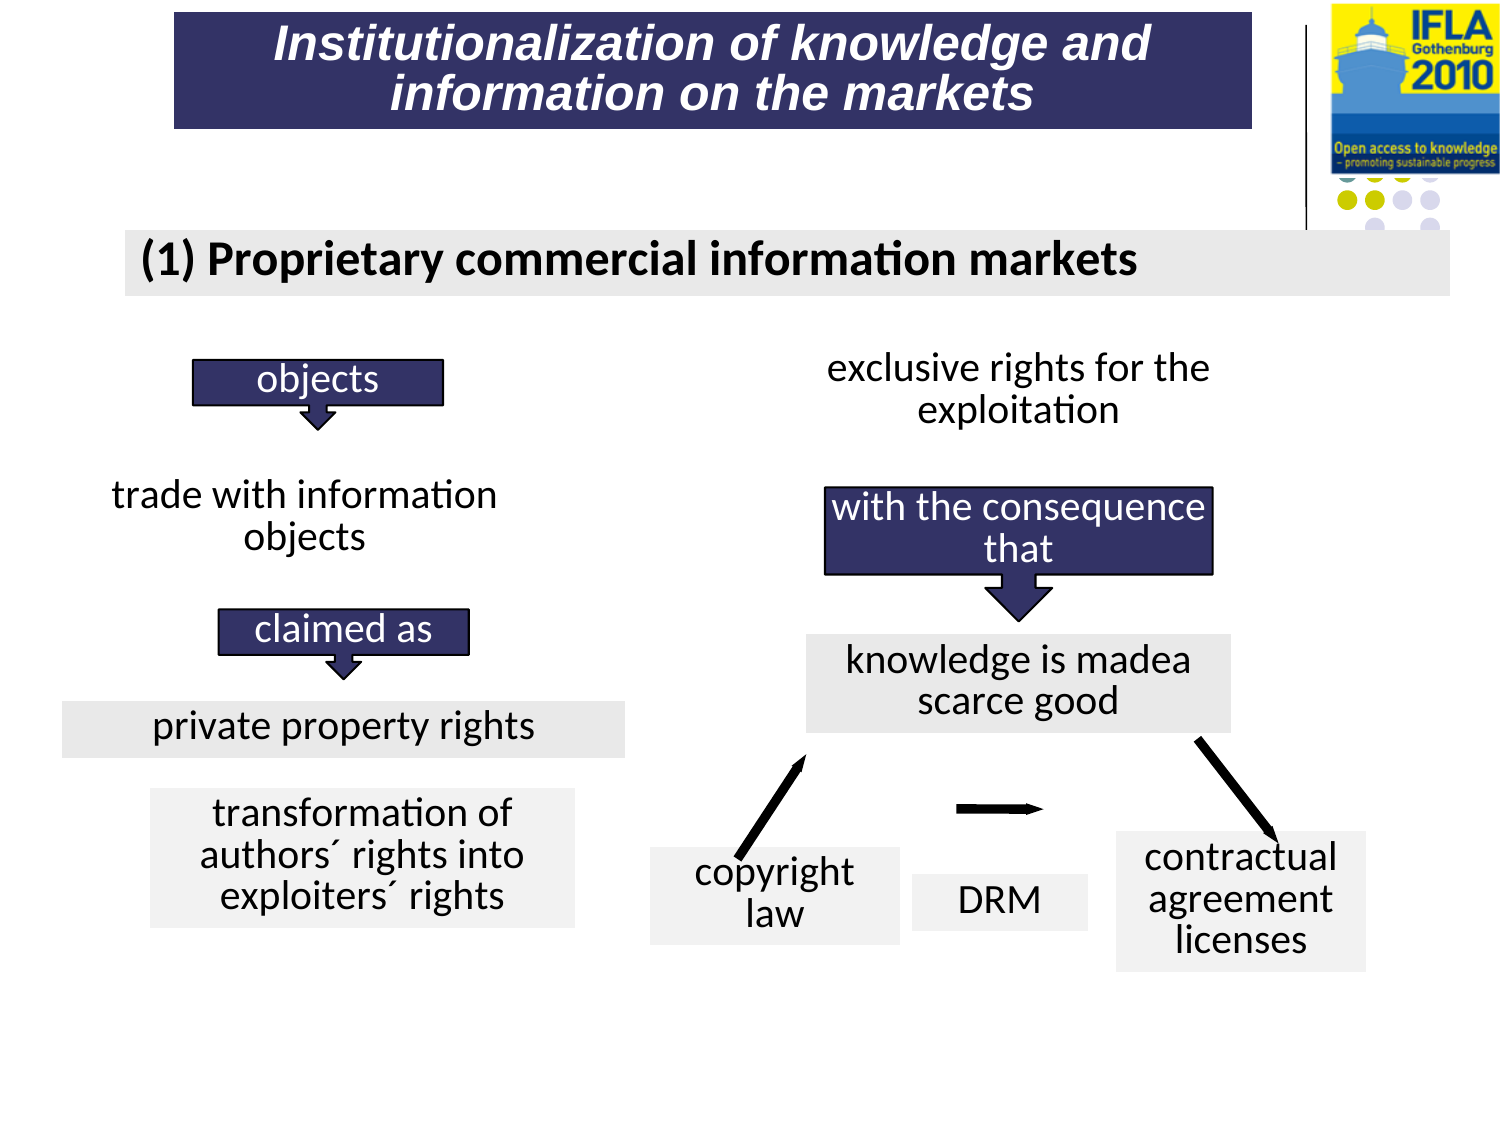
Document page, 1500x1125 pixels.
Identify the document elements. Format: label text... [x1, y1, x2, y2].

text_box Institutionalization of knowledge and information on the markets [174, 12, 1252, 129]
text_box claimed as [218, 609, 469, 680]
text_box with the consequence that [825, 487, 1213, 622]
text_box exclusive rights for the exploitation [763, 343, 1275, 441]
text_box (1) Proprietary commercial information markets [125, 230, 1450, 296]
text_box transformation of authors´ rights into exploiters´ rights [150, 788, 575, 928]
text_box objects [192, 359, 443, 430]
text_box contractual agreement licenses [1116, 831, 1366, 972]
text_box private property rights [62, 701, 625, 758]
text_box trade with information objects [78, 470, 531, 569]
text_box knowledge is madea scarce good [806, 634, 1231, 733]
text_box DRM [912, 874, 1088, 931]
text_box copyright law [650, 847, 900, 945]
